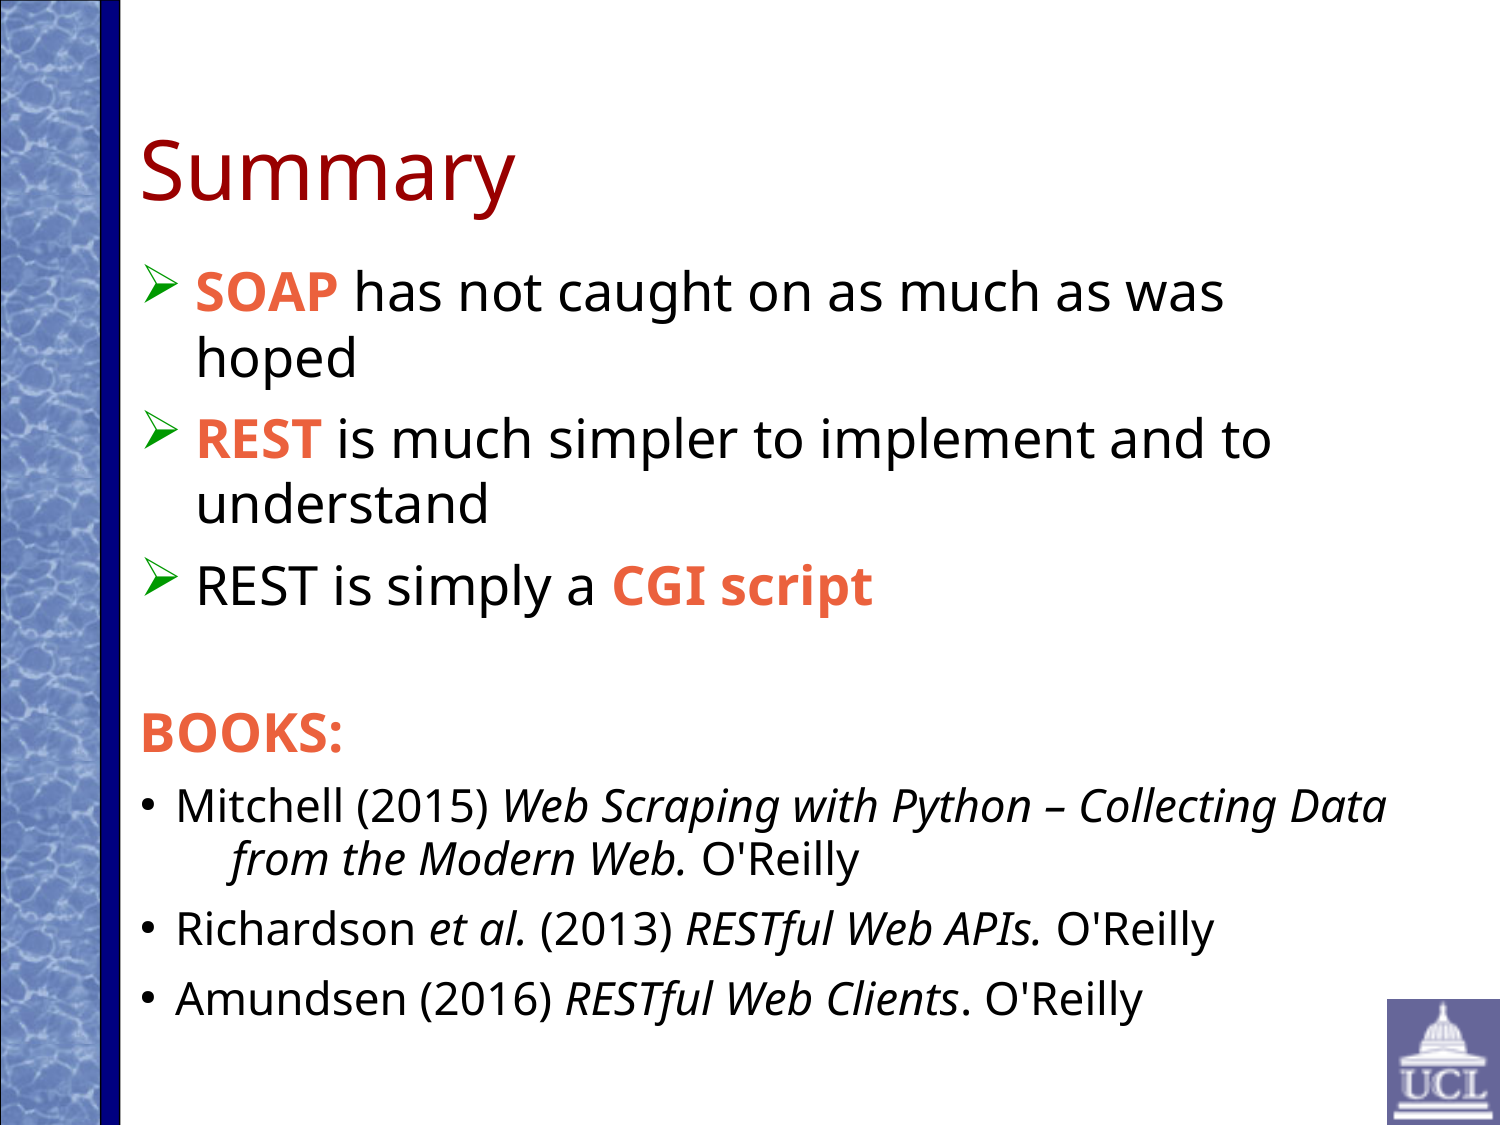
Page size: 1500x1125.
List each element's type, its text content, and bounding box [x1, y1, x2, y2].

picture [1, 1, 99, 1125]
list SOAP has not caught on as much as was hoped REST is much simpler to implement and to understand REST is simply a CGI script BOOKS: Mitchell (2015) Web Scraping with Python – Collecting Data from the Modern Web. O'Reilly Richardson et al. (2013) RESTful Web APIs. O'Reilly Amundsen (2016) RESTful Web Clients. O'Reilly [125, 249, 1411, 1115]
title Summary [124, 37, 1413, 225]
picture [1387, 999, 1500, 1125]
